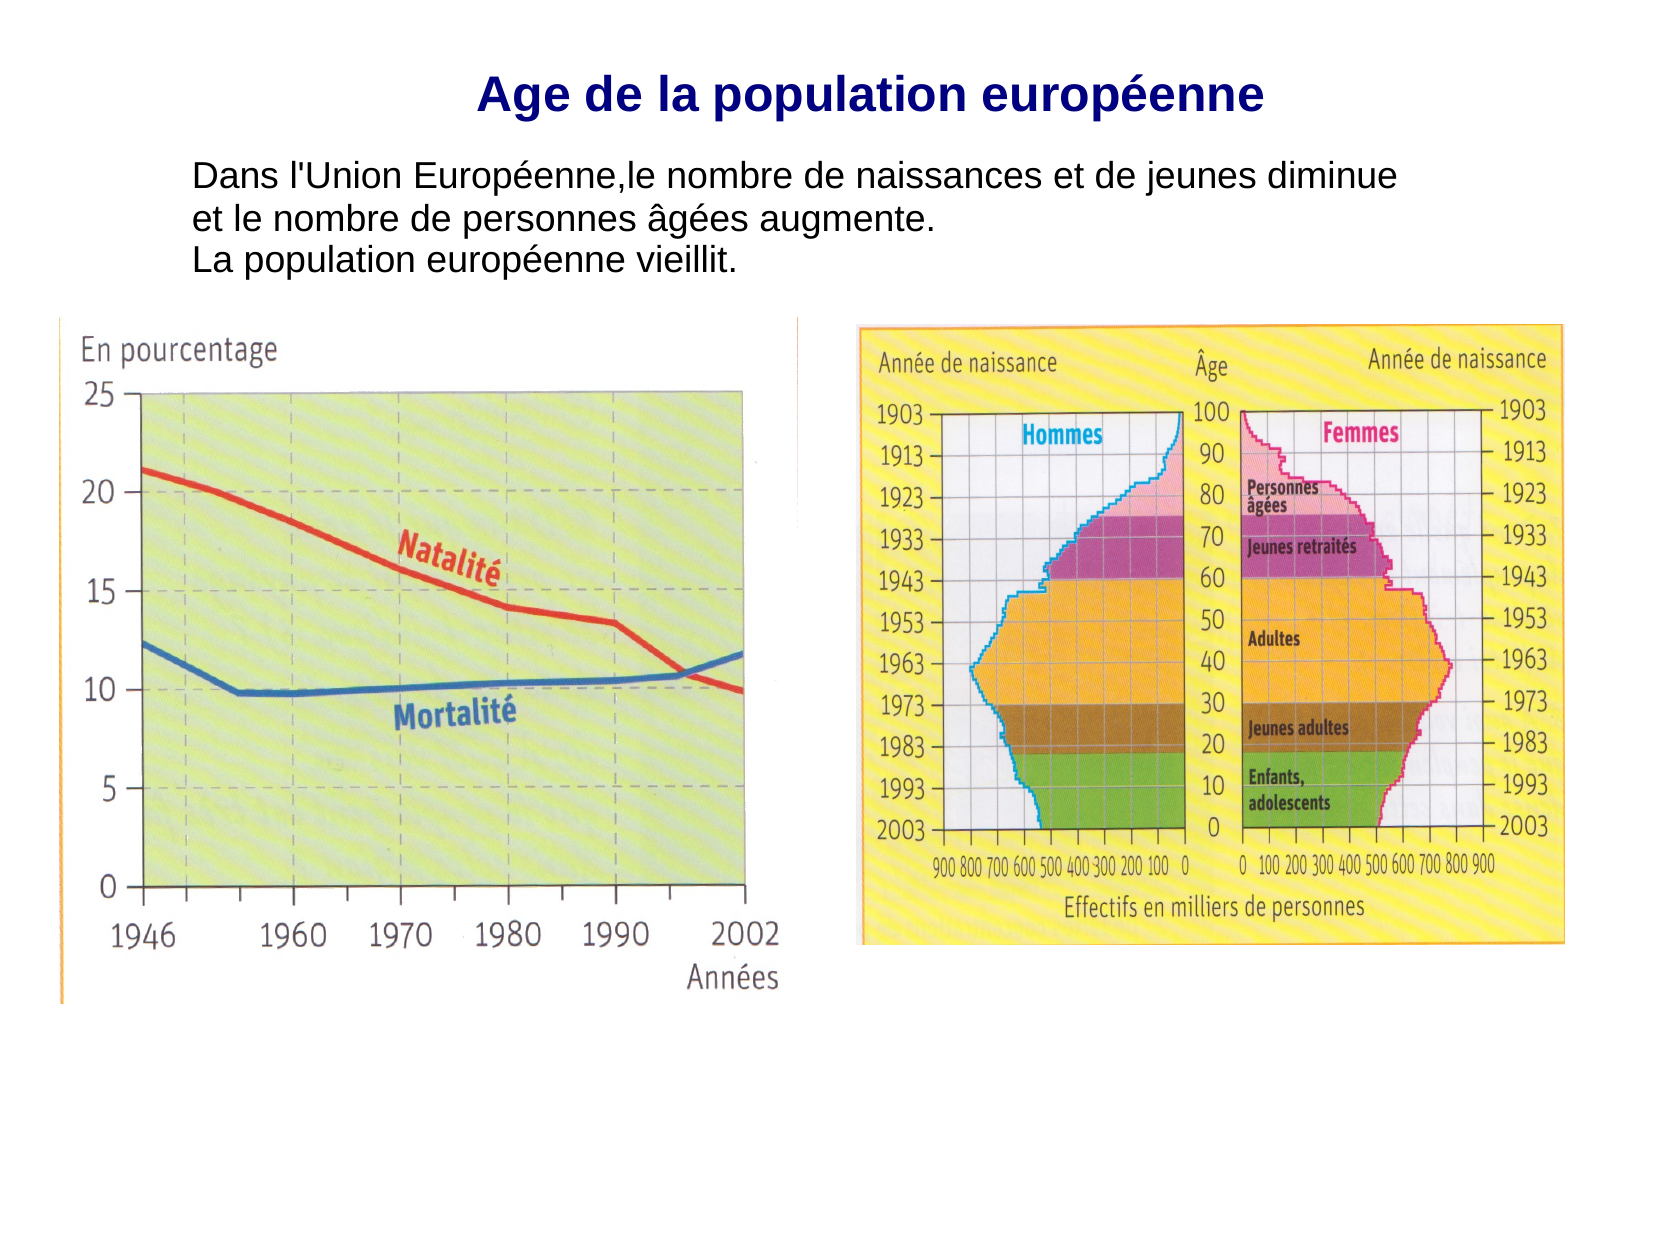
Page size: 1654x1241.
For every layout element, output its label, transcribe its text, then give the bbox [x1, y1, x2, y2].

text_box Age de la population européenne [324, 59, 1418, 131]
picture [59, 317, 798, 1004]
picture [856, 324, 1565, 945]
text_box Dans l'Union Européenne,le nombre de naissances et de jeunes diminue et le nombre de personnes âgées augmente. La population européenne vieillit. [177, 147, 1418, 289]
